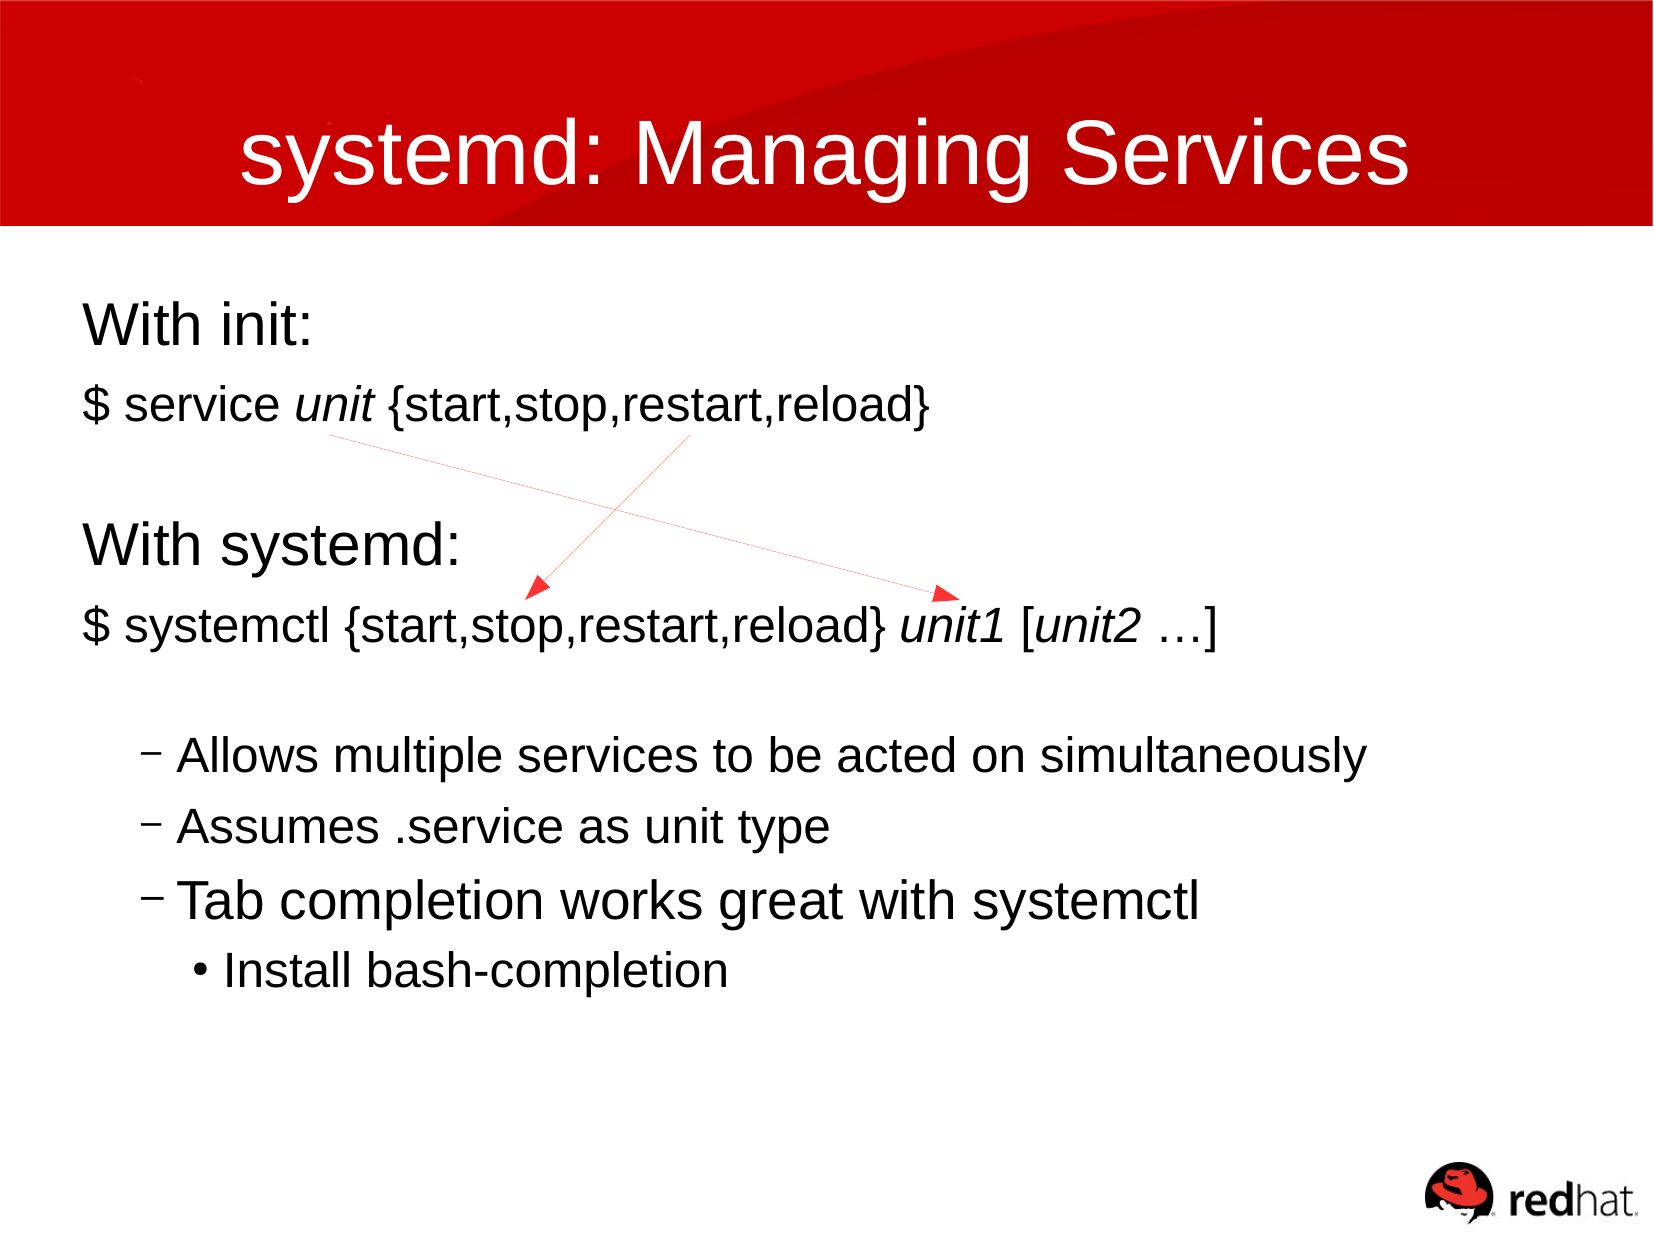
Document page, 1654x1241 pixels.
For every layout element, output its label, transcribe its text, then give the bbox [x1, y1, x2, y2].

title systemd: Managing Services [82, 49, 1571, 257]
picture [0, 0, 1653, 226]
picture [1425, 1162, 1638, 1232]
list With init: $ service unit {start,stop,restart,reload} With systemd: $ systemctl {start,stop,restart,reload} unit1 [unit2 …] Allows multiple services to be acted on simultaneously Assumes .service as unit type Tab completion works great with systemctl Install bash-completion [82, 290, 1571, 1010]
